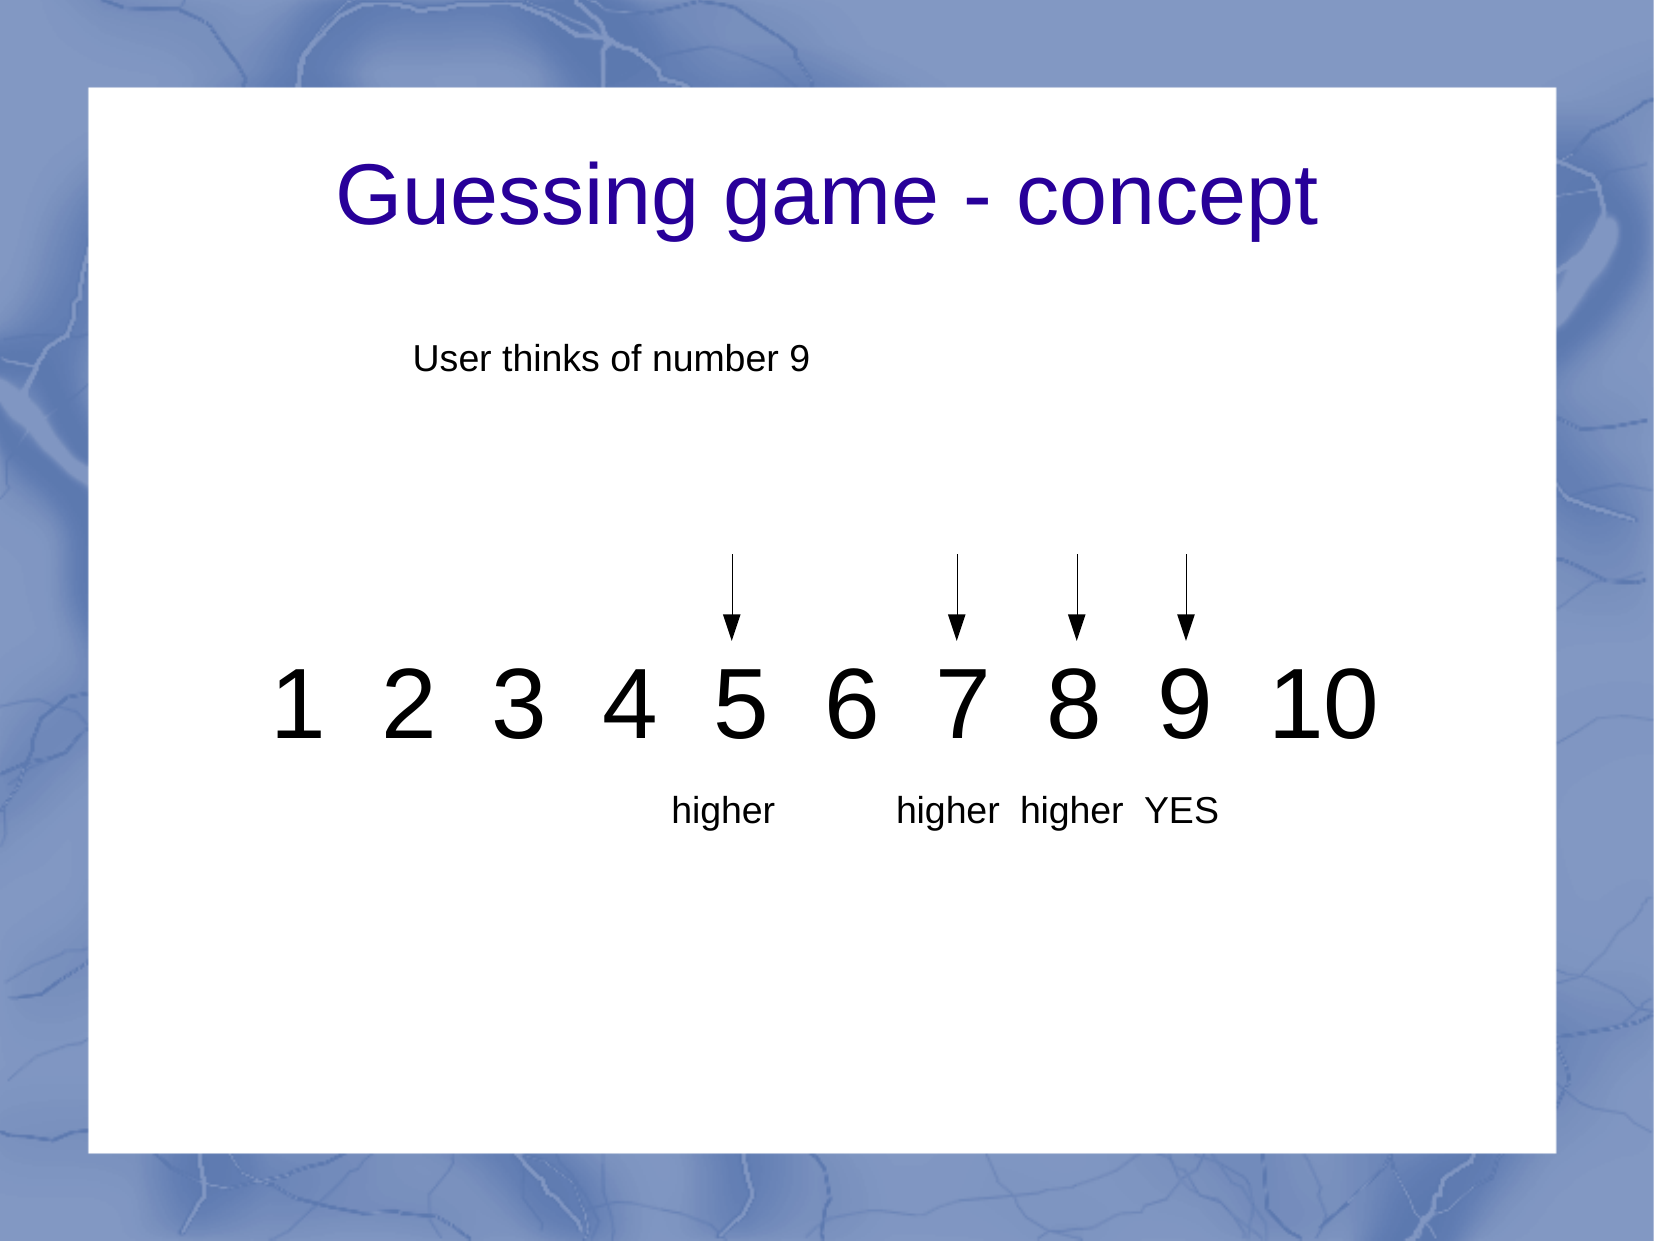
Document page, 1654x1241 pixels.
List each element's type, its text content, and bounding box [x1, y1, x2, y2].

title Guessing game - concept [118, 90, 1536, 298]
text_box higher [656, 782, 791, 840]
text_box YES [1129, 782, 1234, 840]
text_box higher [1005, 782, 1129, 840]
text_box User thinks of number 9 [397, 330, 826, 387]
text_box higher [881, 782, 1005, 840]
picture [0, 0, 1654, 1241]
text_box 1 2 3 4 5 6 7 8 9 10 [255, 640, 1396, 768]
